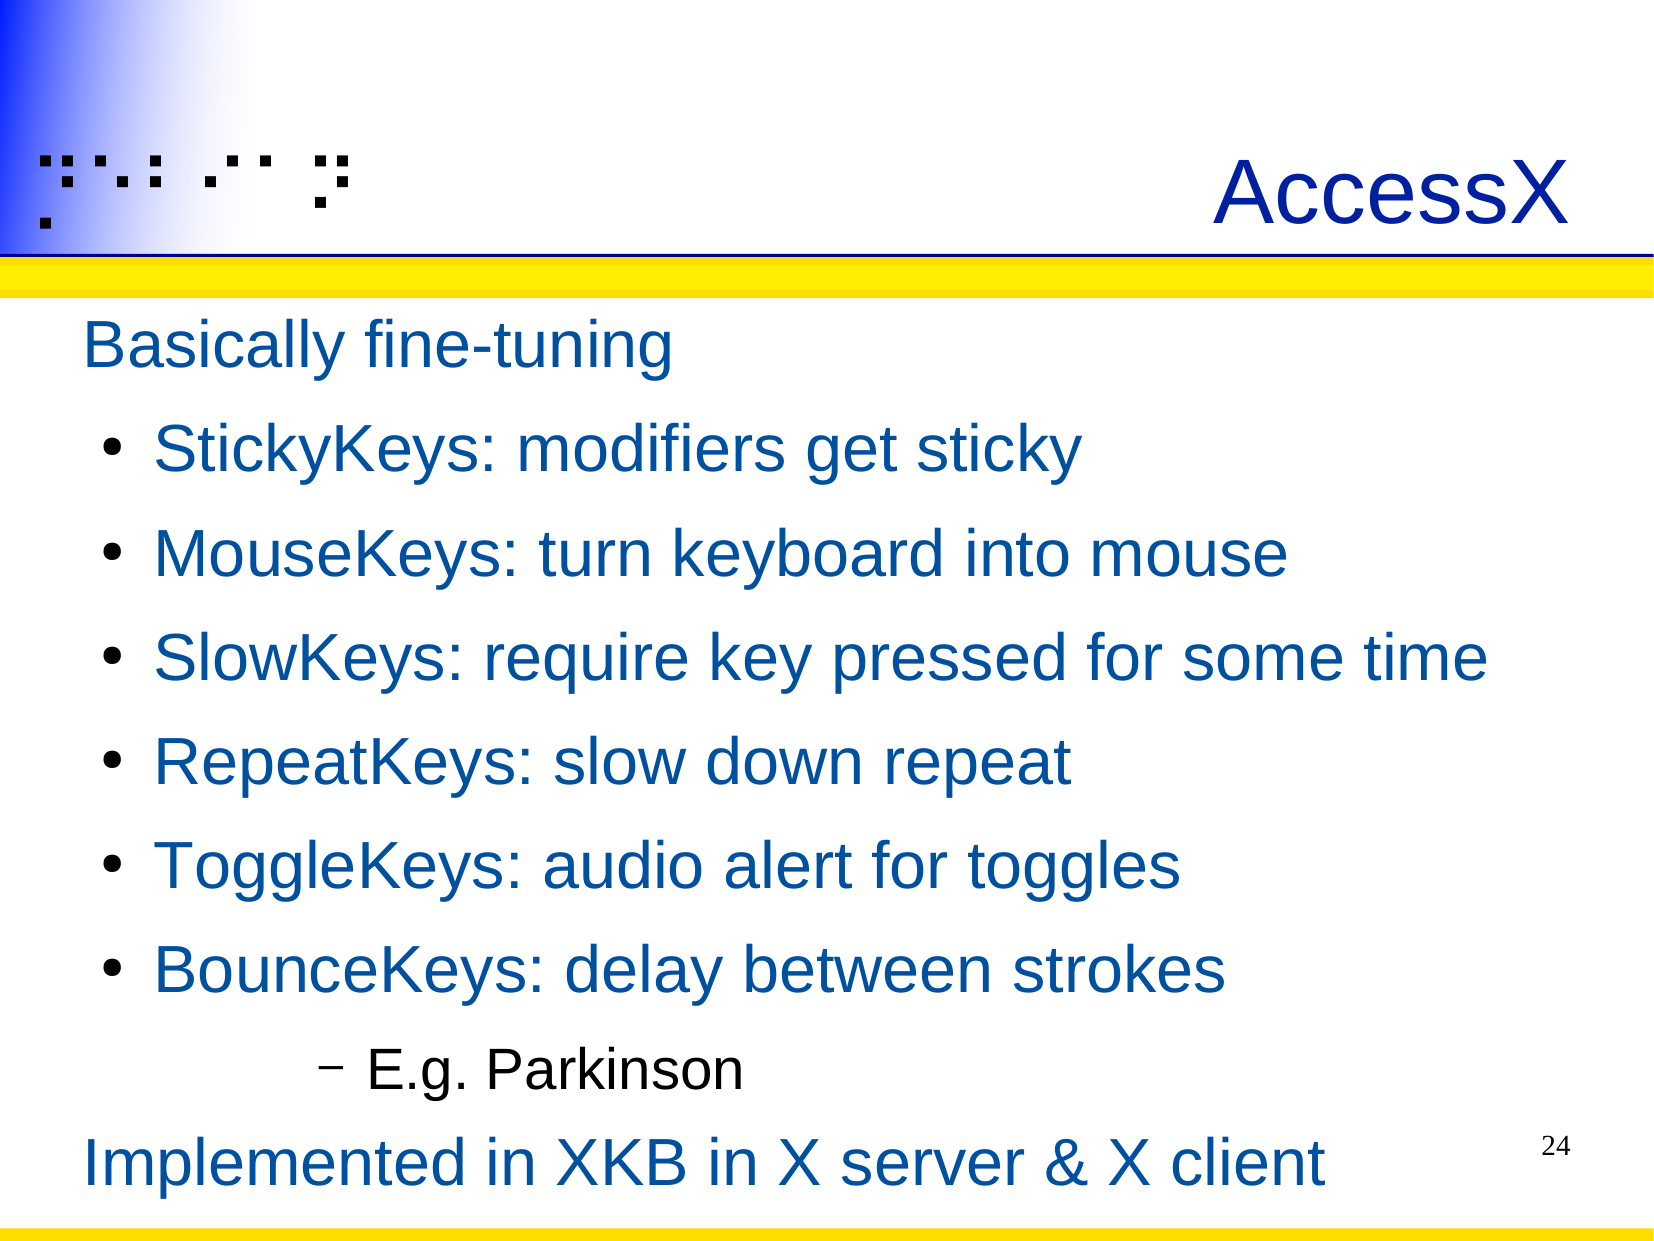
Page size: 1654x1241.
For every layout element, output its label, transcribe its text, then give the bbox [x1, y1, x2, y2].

list Basically fine-tuning StickyKeys: modifiers get sticky MouseKeys: turn keyboard into mouse SlowKeys: require key pressed for some time RepeatKeys: slow down repeat ToggleKeys: audio alert for toggles BounceKeys: delay between strokes E.g. Parkinson Implemented in XKB in X server & X client [82, 307, 1571, 1201]
title AccessX [372, 126, 1571, 257]
